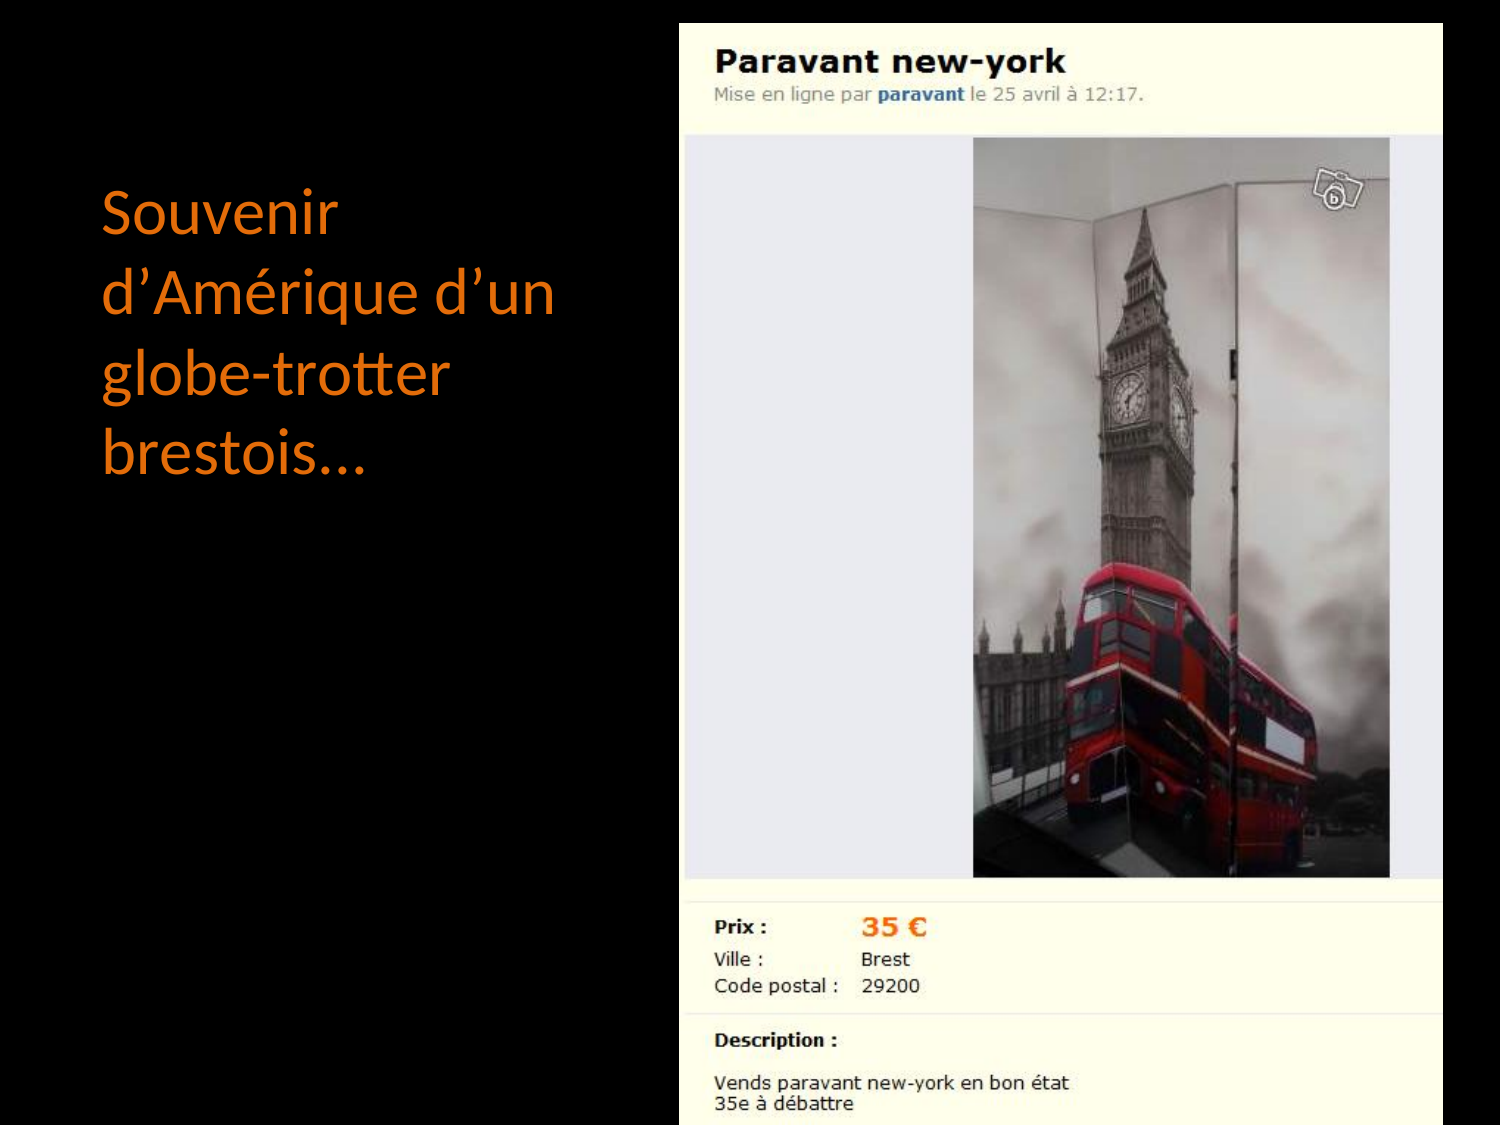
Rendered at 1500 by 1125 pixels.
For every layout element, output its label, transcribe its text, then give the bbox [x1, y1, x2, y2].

picture [679, 23, 1443, 1125]
list Souvenir d’Amérique d’un globe-trotter brestois... [86, 160, 644, 662]
